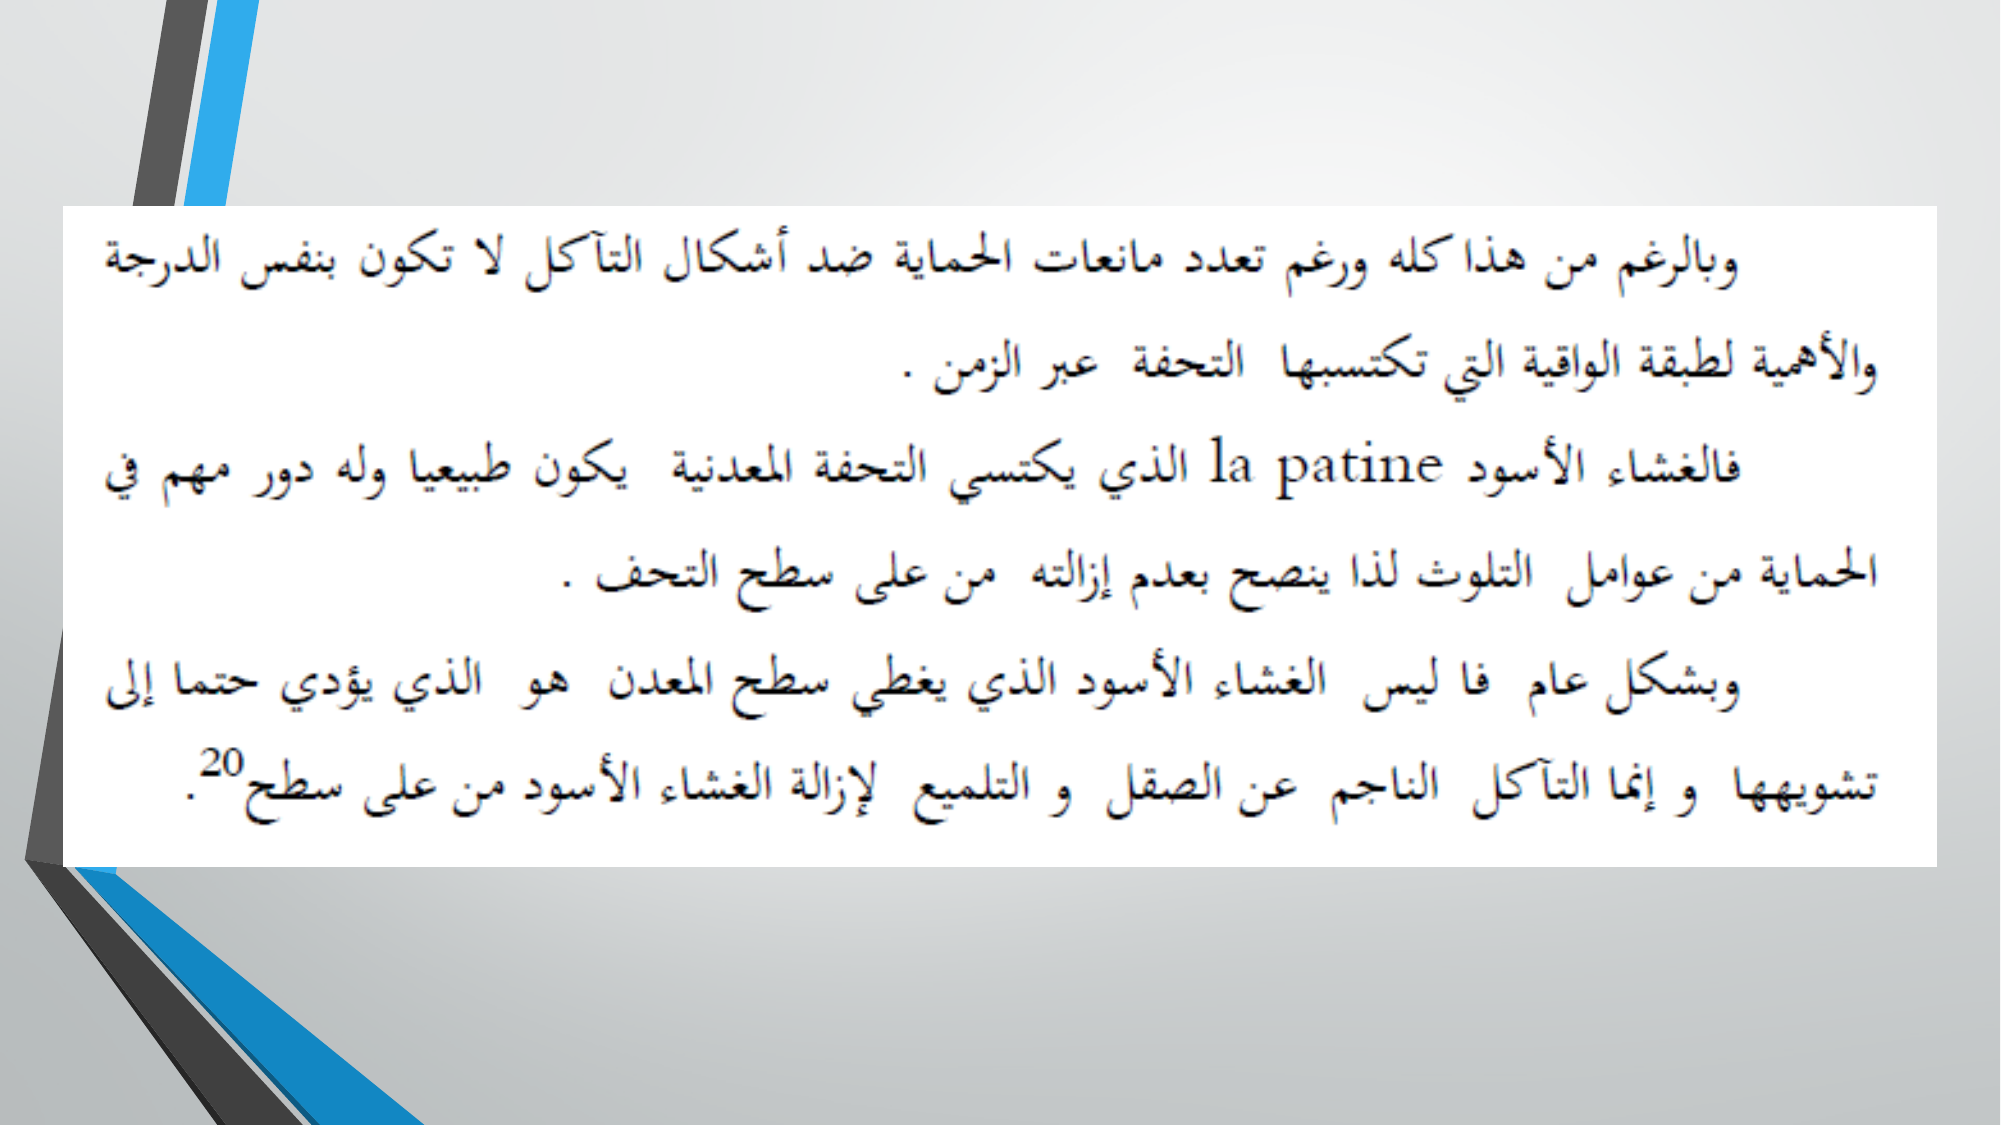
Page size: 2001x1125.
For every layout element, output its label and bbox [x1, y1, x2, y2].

picture [63, 206, 1937, 867]
